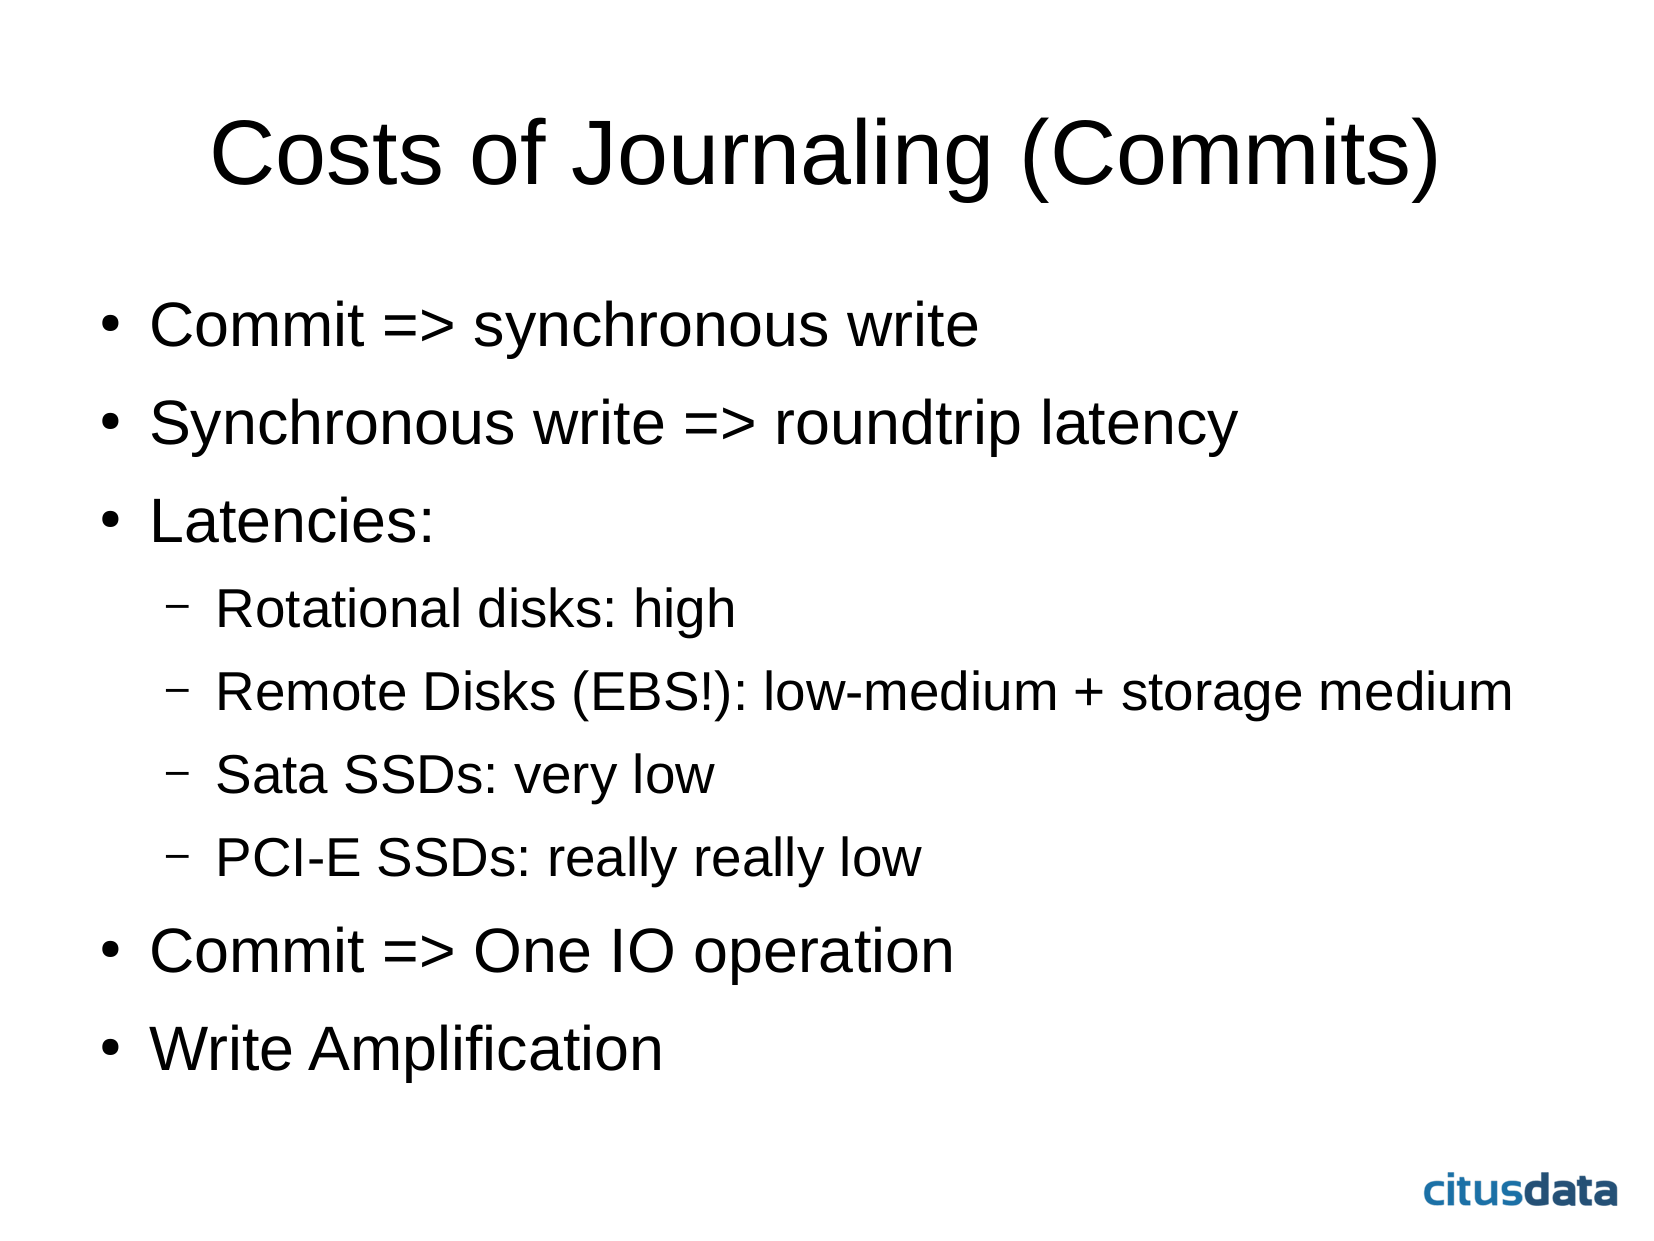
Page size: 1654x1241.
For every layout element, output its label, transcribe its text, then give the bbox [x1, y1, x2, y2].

list Commit => synchronous write Synchronous write => roundtrip latency Latencies: Rotational disks: high Remote Disks (EBS!): low-medium + storage medium Sata SSDs: very low PCI-E SSDs: really really low Commit => One IO operation Write Amplification [82, 290, 1571, 1096]
picture [1420, 1167, 1622, 1209]
title Costs of Journaling (Commits) [82, 49, 1571, 257]
